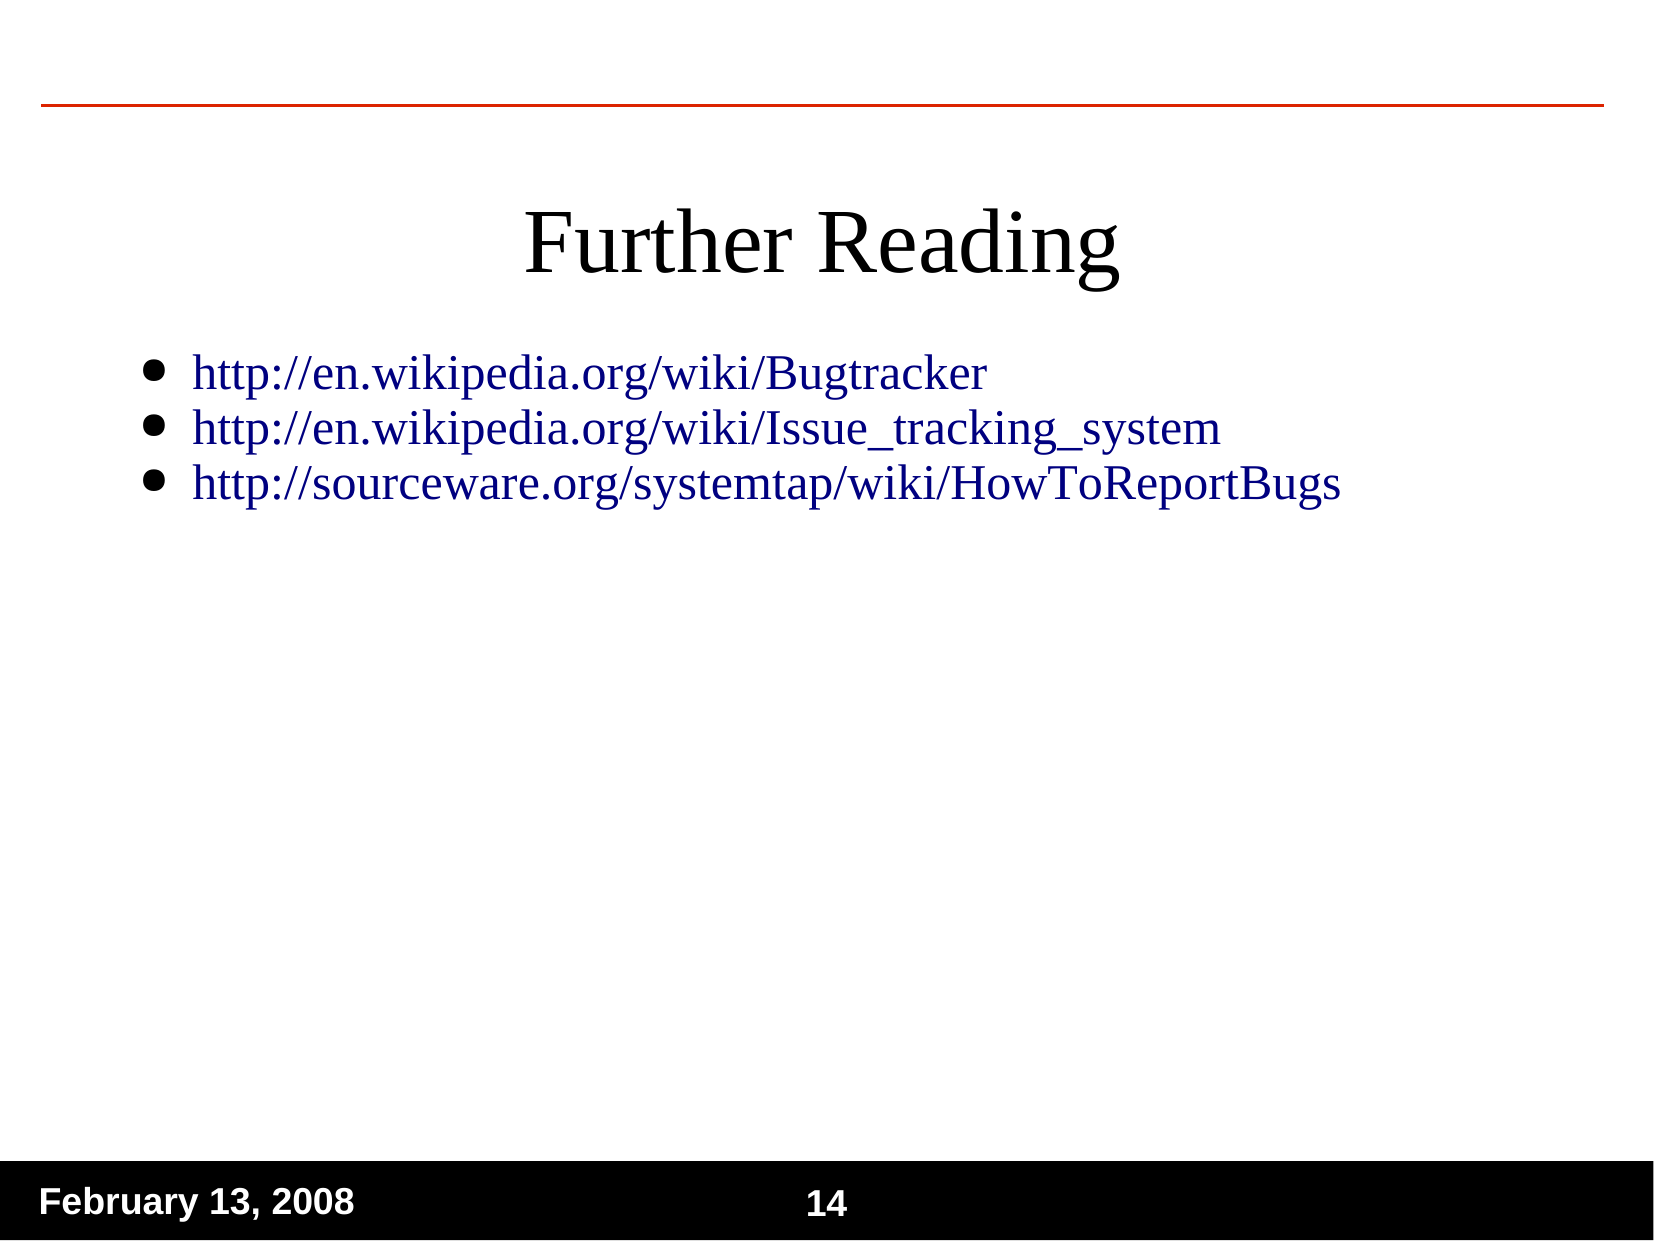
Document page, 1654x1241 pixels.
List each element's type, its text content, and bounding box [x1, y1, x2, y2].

list http://en.wikipedia.org/wiki/Bugtracker http://en.wikipedia.org/wiki/Issue_tracking_system http://sourceware.org/systemtap/wiki/HowToReportBugs [121, 344, 1534, 1127]
title Further Reading [117, 137, 1530, 346]
